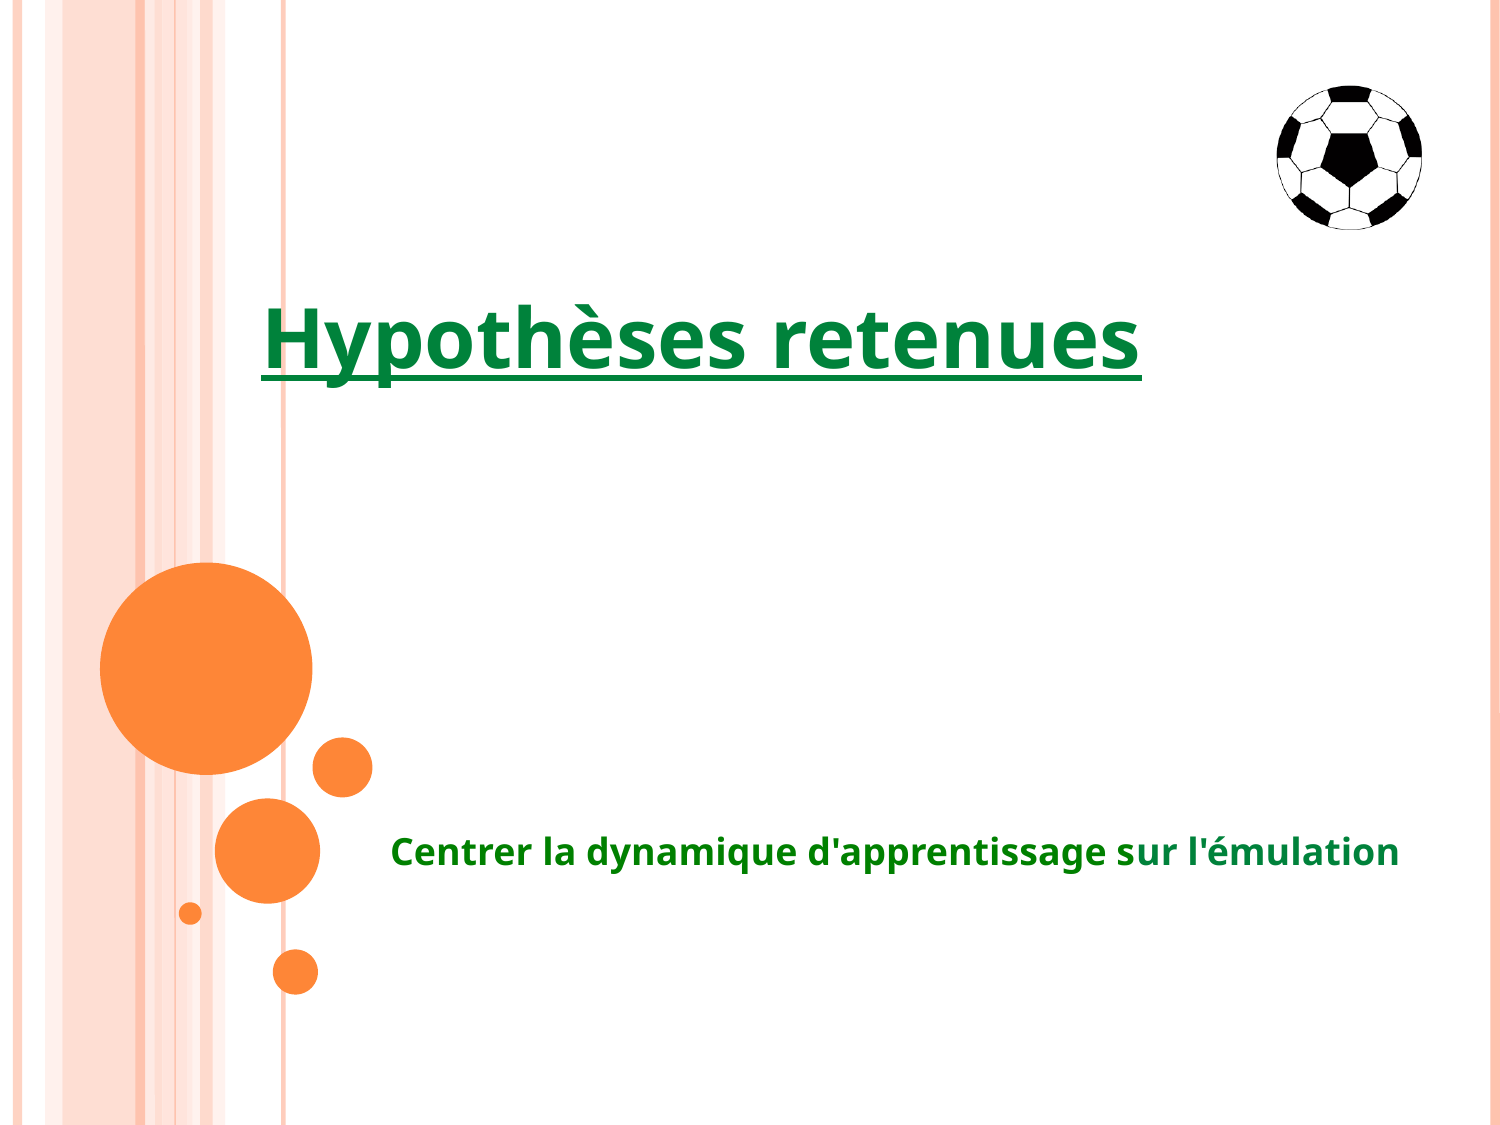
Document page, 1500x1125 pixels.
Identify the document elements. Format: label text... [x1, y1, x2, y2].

title Hypothèses retenues [246, 82, 1500, 393]
picture [1269, 78, 1429, 237]
subtitle Centrer la dynamique d'apprentissage sur l'émulation [375, 820, 1459, 870]
